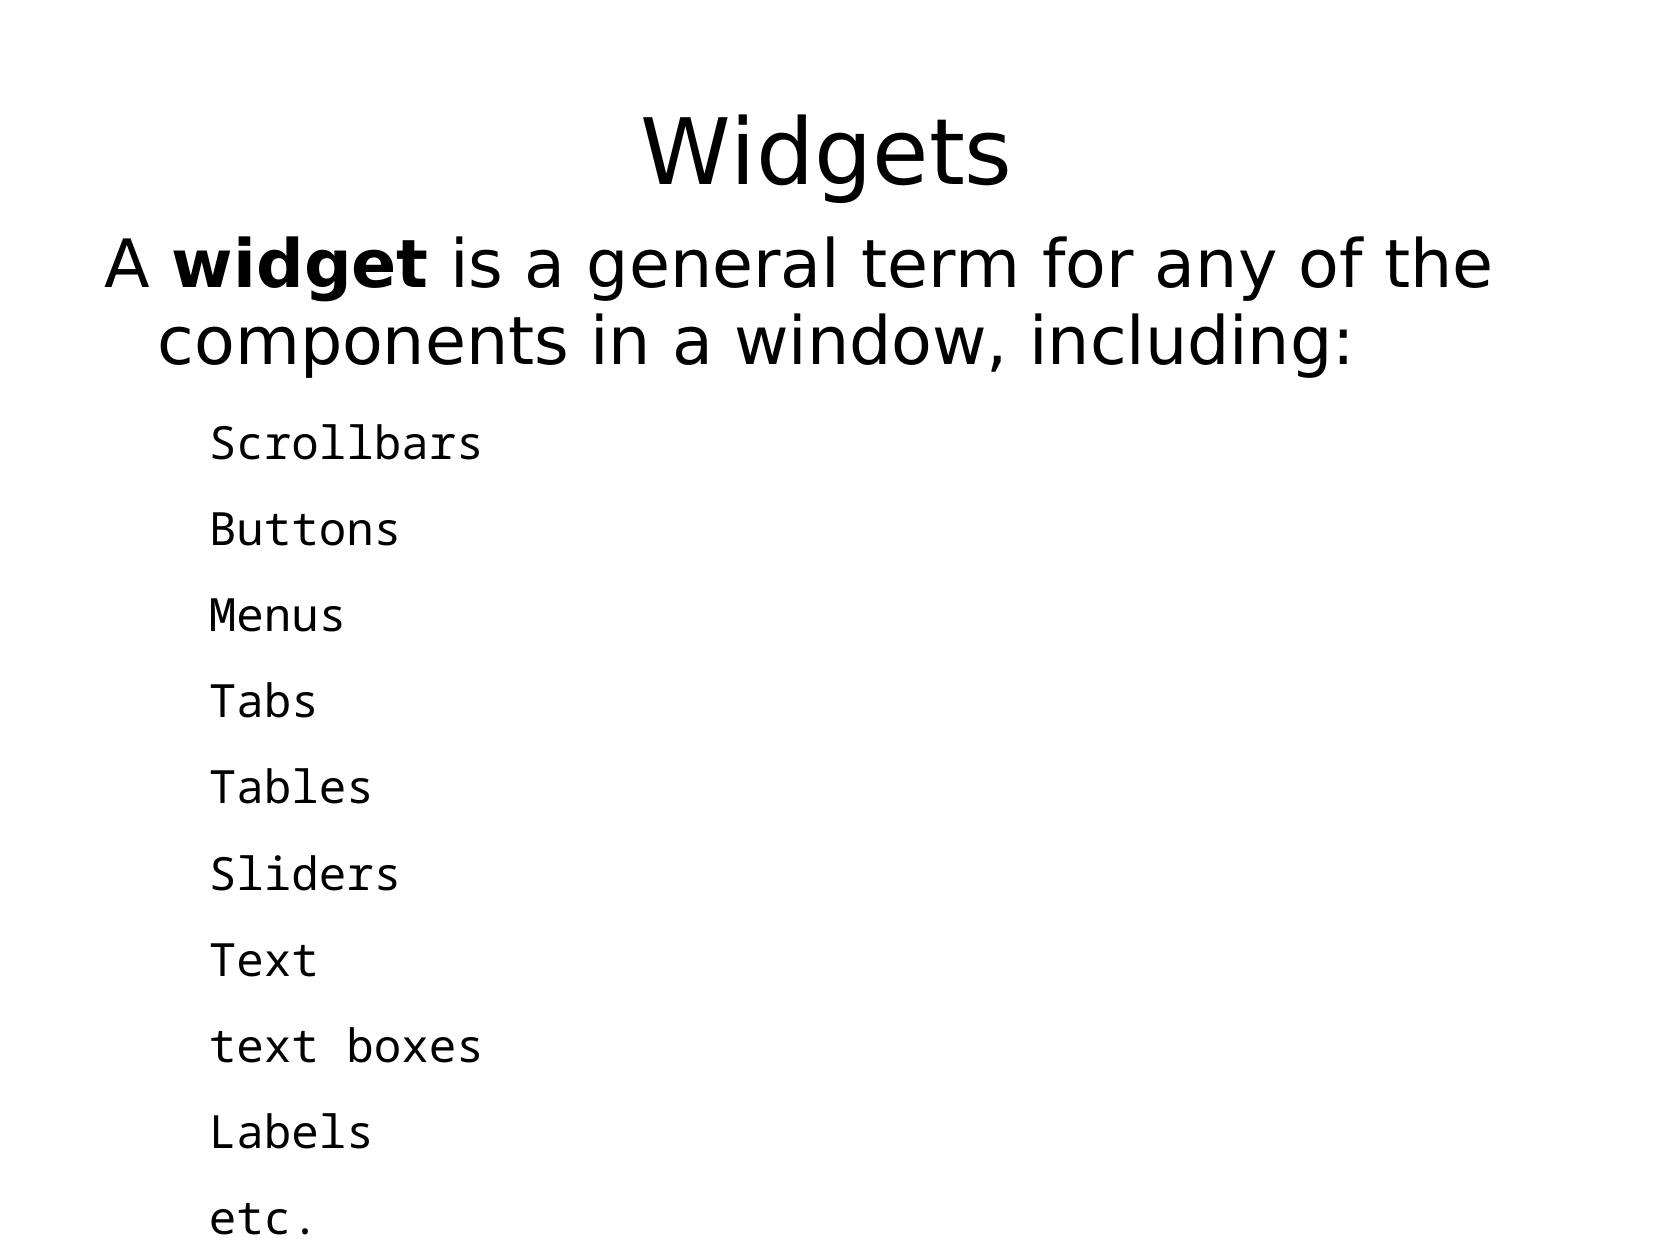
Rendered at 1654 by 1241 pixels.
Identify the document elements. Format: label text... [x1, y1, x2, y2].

list A widget is a general term for any of the components in a window, including: Scrollbars Buttons Menus Tabs Tables Sliders Text text boxes Labels etc. [86, 225, 1576, 1191]
title Widgets [82, 49, 1571, 257]
